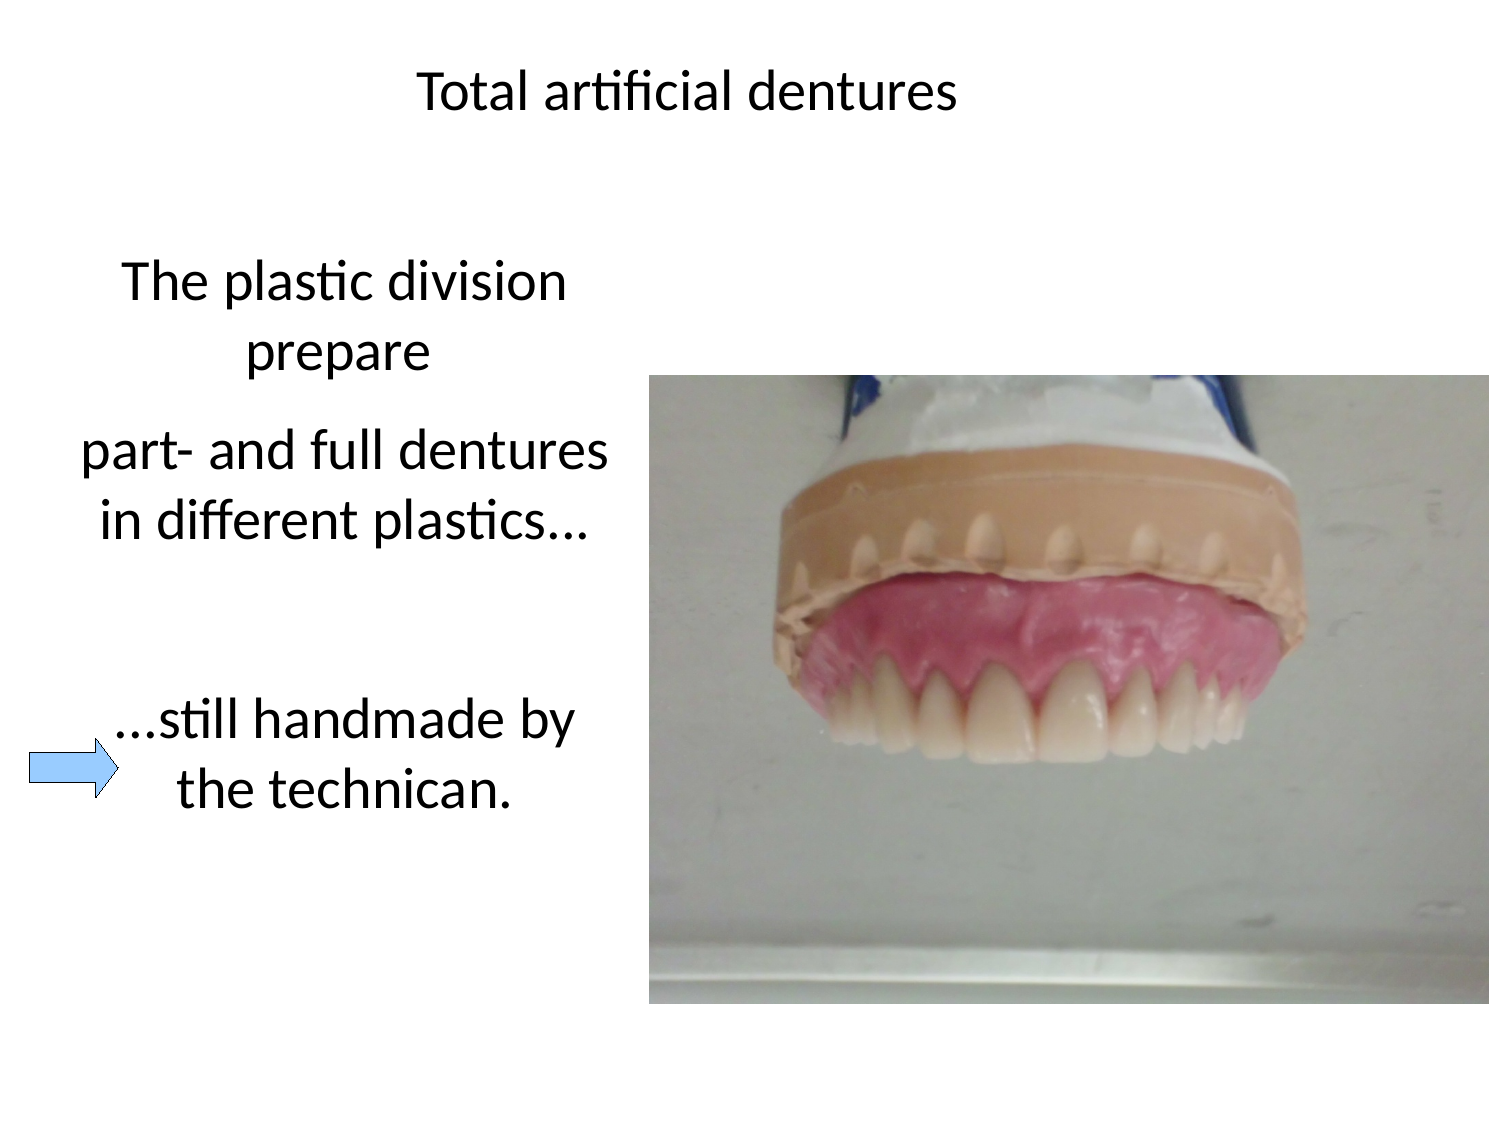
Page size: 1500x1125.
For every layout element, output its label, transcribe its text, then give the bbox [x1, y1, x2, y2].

title Total artificial dentures [75, 44, 1300, 236]
list The plastic division prepare part- and full dentures in different plastics... ...still handmade by the technican. [0, 234, 634, 1004]
picture [649, 375, 1489, 1004]
text_box [29, 738, 119, 798]
